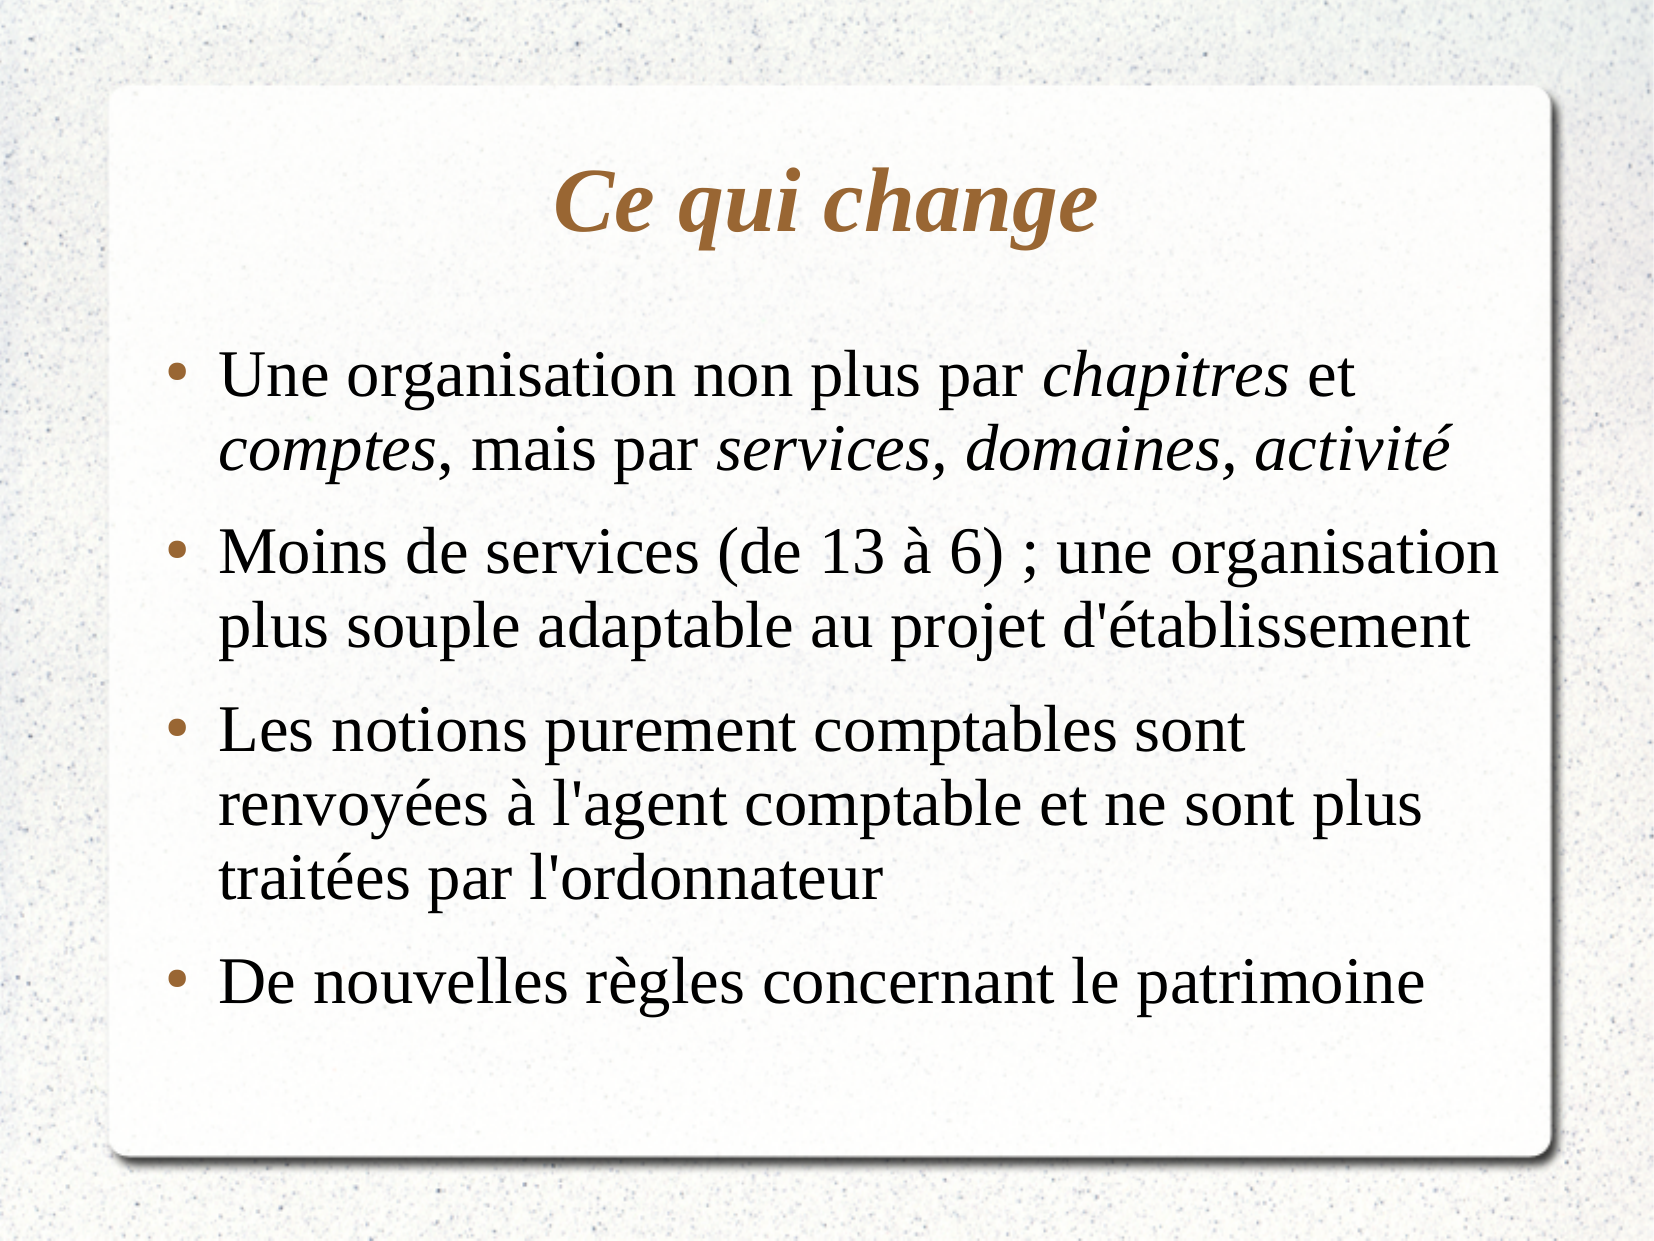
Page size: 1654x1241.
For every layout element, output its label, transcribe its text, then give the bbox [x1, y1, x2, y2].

picture [0, 0, 1654, 1241]
title Ce qui change [118, 96, 1536, 304]
list Une organisation non plus par chapitres et comptes, mais par services, domaines, activité Moins de services (de 13 à 6) ; une organisation plus souple adaptable au projet d'établissement Les notions purement comptables sont renvoyées à l'agent comptable et ne sont plus traitées par l'ordonnateur De nouvelles règles concernant le patrimoine [147, 336, 1506, 1056]
